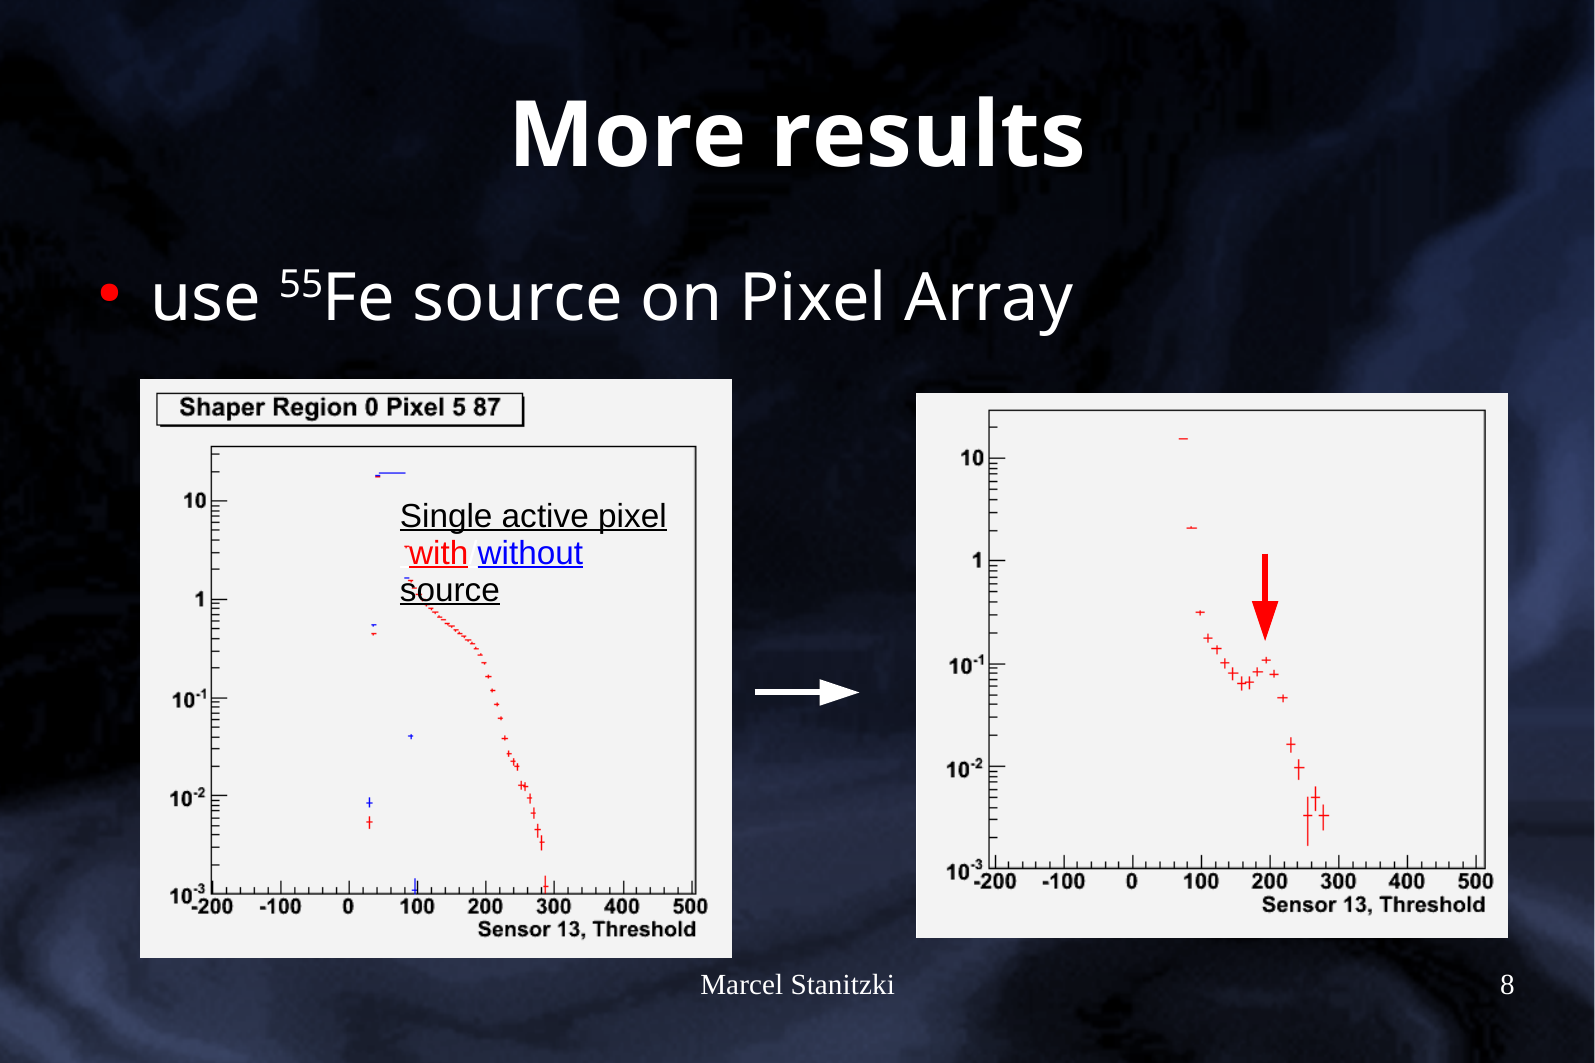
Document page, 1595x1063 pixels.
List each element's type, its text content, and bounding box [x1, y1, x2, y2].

picture [0, 0, 1595, 1063]
list use 55Fe source on Pixel Array [79, 248, 1515, 569]
title More results [79, 42, 1515, 220]
text_box Single active pixel with/without source [385, 569, 707, 617]
